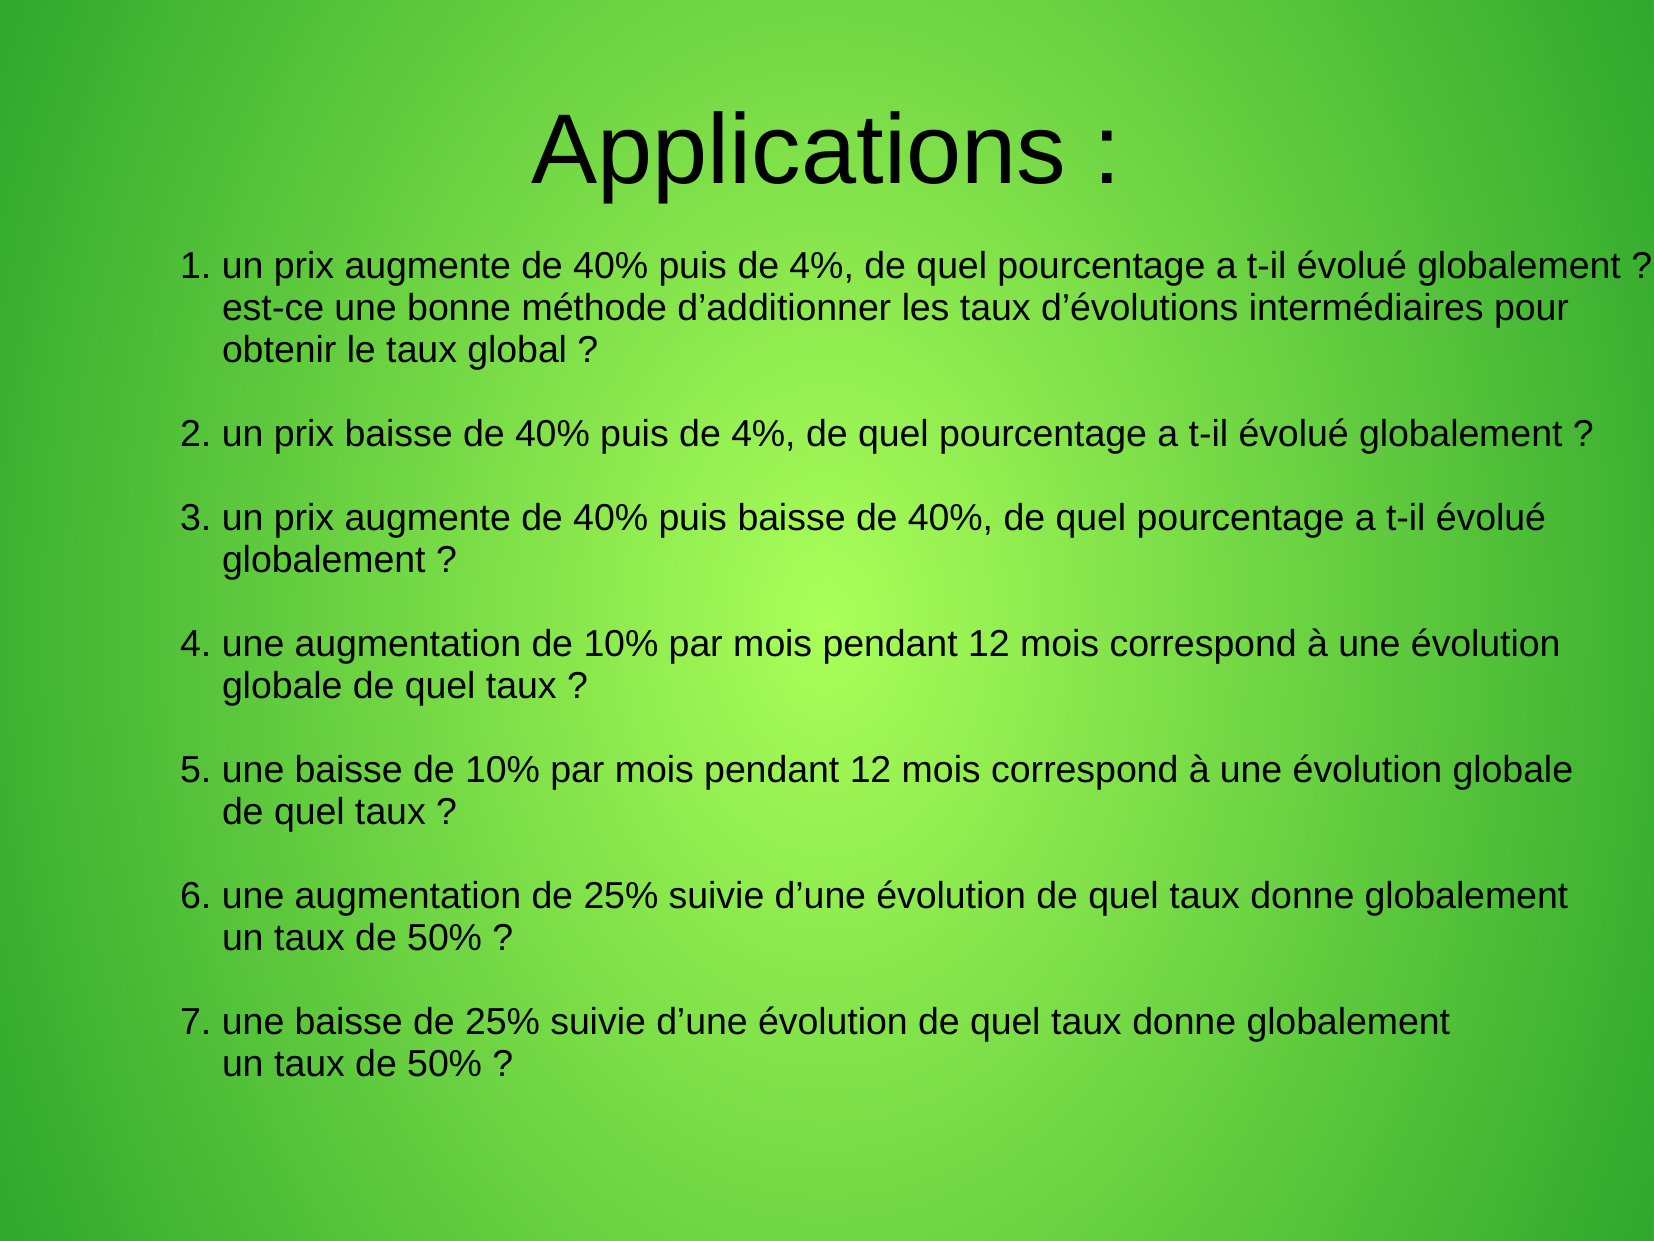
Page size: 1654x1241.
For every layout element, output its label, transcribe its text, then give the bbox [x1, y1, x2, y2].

title Applications : [82, 47, 1571, 252]
text_box 1. un prix augmente de 40% puis de 4%, de quel pourcentage a t-il évolué globalement ? est-ce une bonne méthode d’additionner les taux d’évolutions intermédiaires pour obtenir le taux global ? 2. un prix baisse de 40% puis de 4%, de quel pourcentage a t-il évolué globalement ? 3. un prix augmente de 40% puis baisse de 40%, de quel pourcentage a t-il évolué globalement ? 4. une augmentation de 10% par mois pendant 12 mois correspond à une évolution globale de quel taux ? 5. une baisse de 10% par mois pendant 12 mois correspond à une évolution globale de quel taux ? 6. une augmentation de 25% suivie d’une évolution de quel taux donne globalement un taux de 50% ? 7. une baisse de 25% suivie d’une évolution de quel taux donne globalement un taux de 50% ? [165, 237, 1654, 1134]
